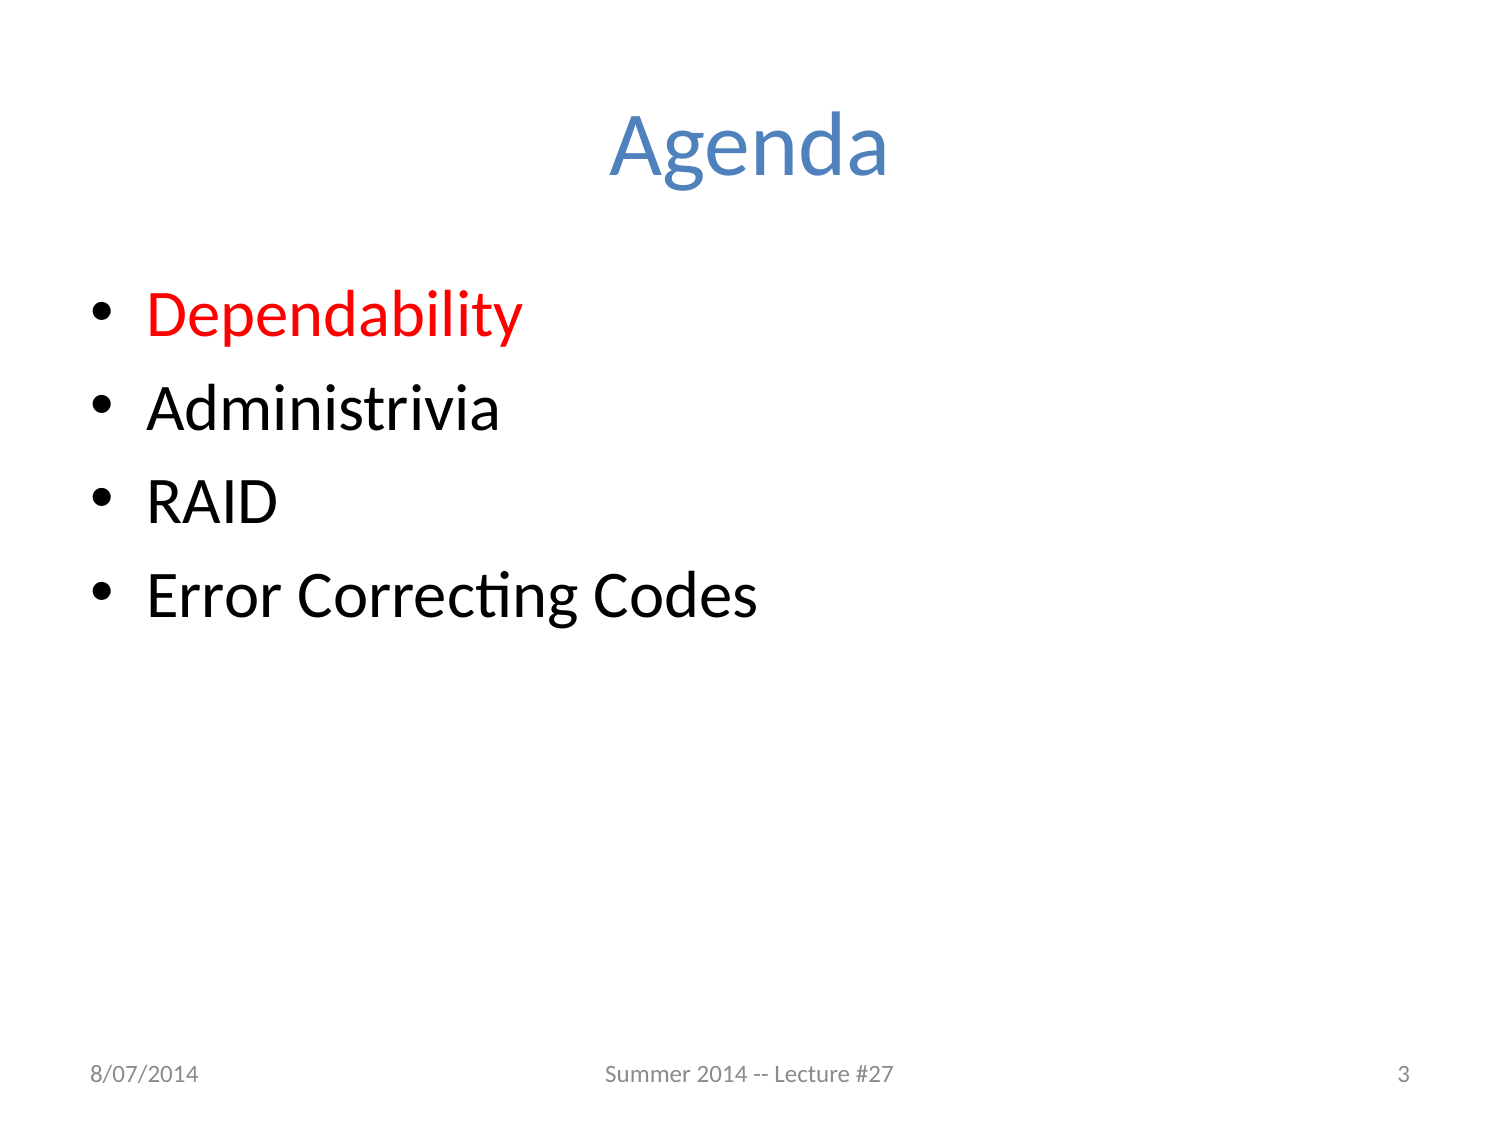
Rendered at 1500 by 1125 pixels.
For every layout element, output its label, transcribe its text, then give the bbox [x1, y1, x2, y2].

slide_number 8/07/2014 [75, 1042, 425, 1103]
title Agenda [75, 45, 1425, 233]
slide_number <number> [1074, 1042, 1425, 1103]
list Dependability Administrivia RAID Error Correcting Codes [75, 262, 1425, 1005]
footer Summer 2014 -- Lecture #27 [512, 1042, 988, 1103]
